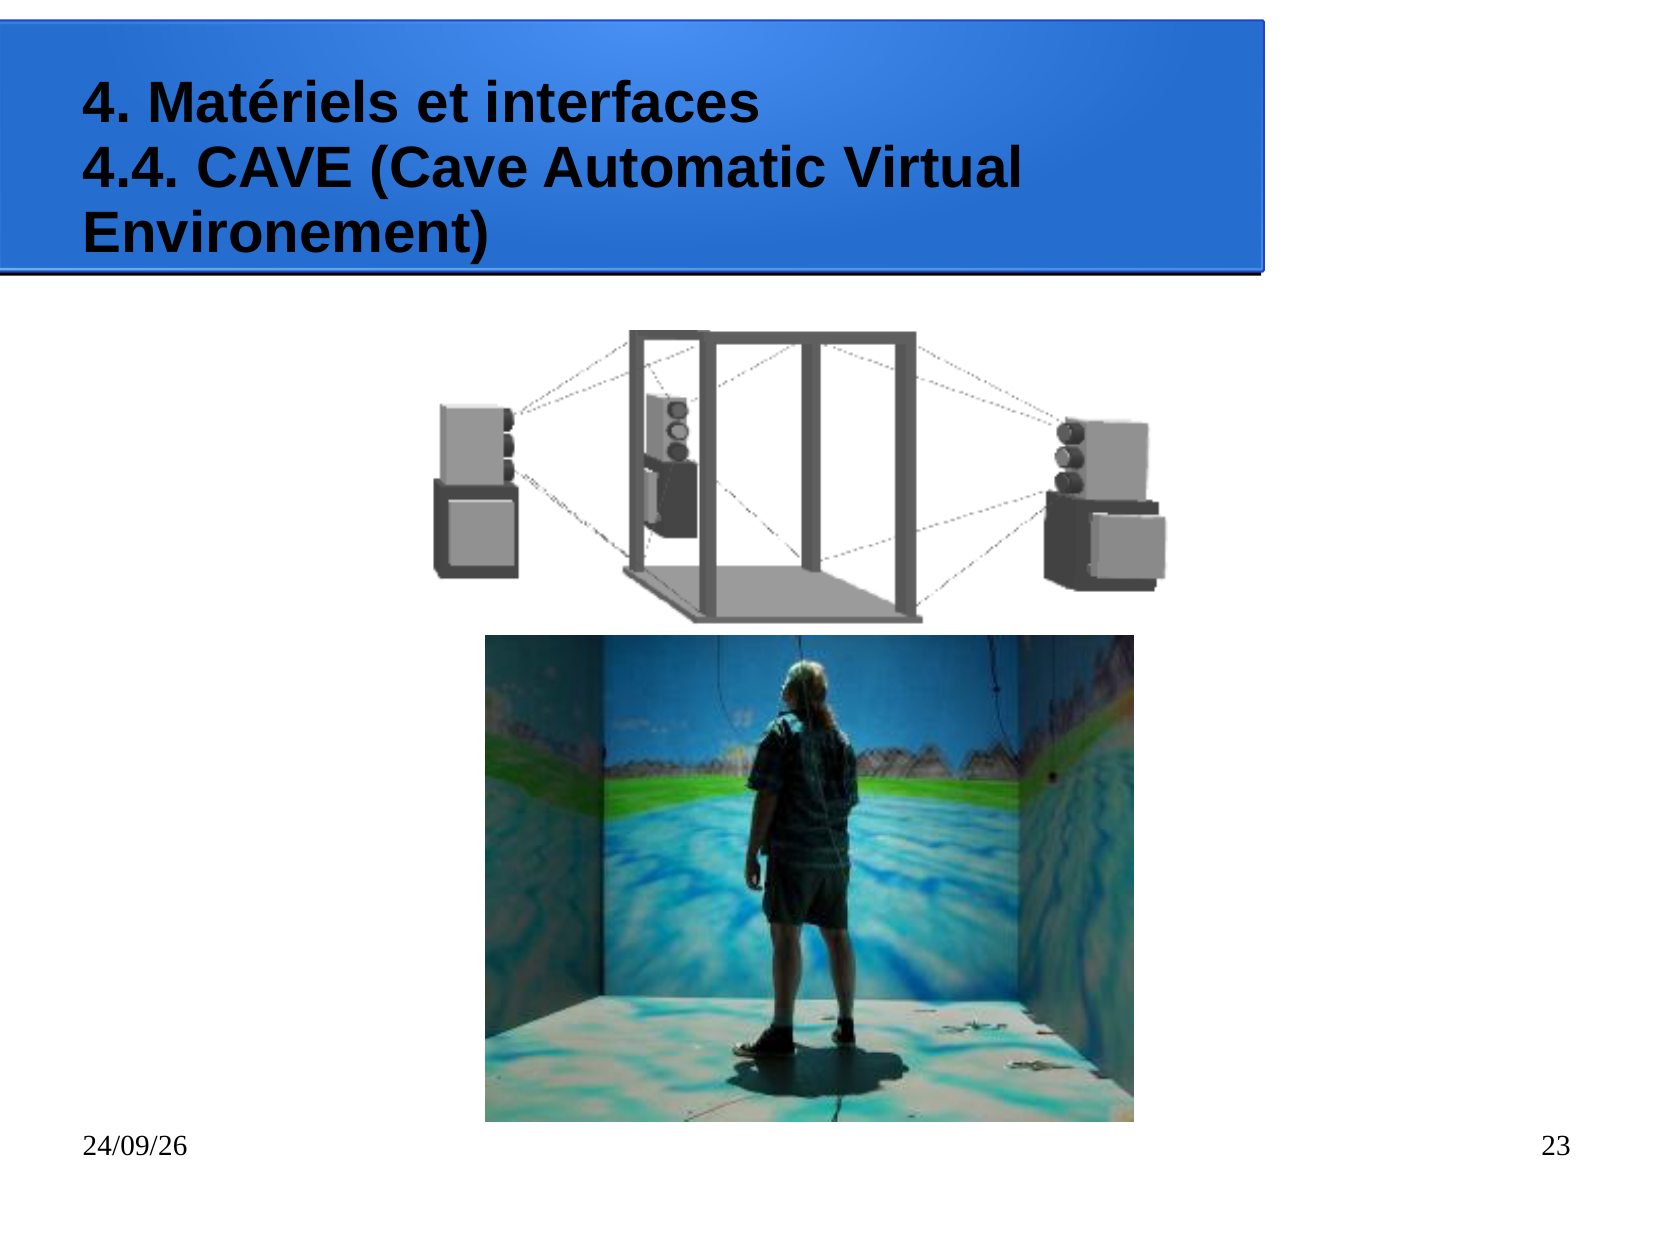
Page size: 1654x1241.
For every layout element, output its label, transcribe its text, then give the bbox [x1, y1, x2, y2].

picture [432, 330, 1170, 626]
title 4. Matériels et interfaces 4.4. CAVE (Cave Automatic Virtual Environement) [82, 69, 1264, 265]
picture [485, 635, 1134, 1123]
